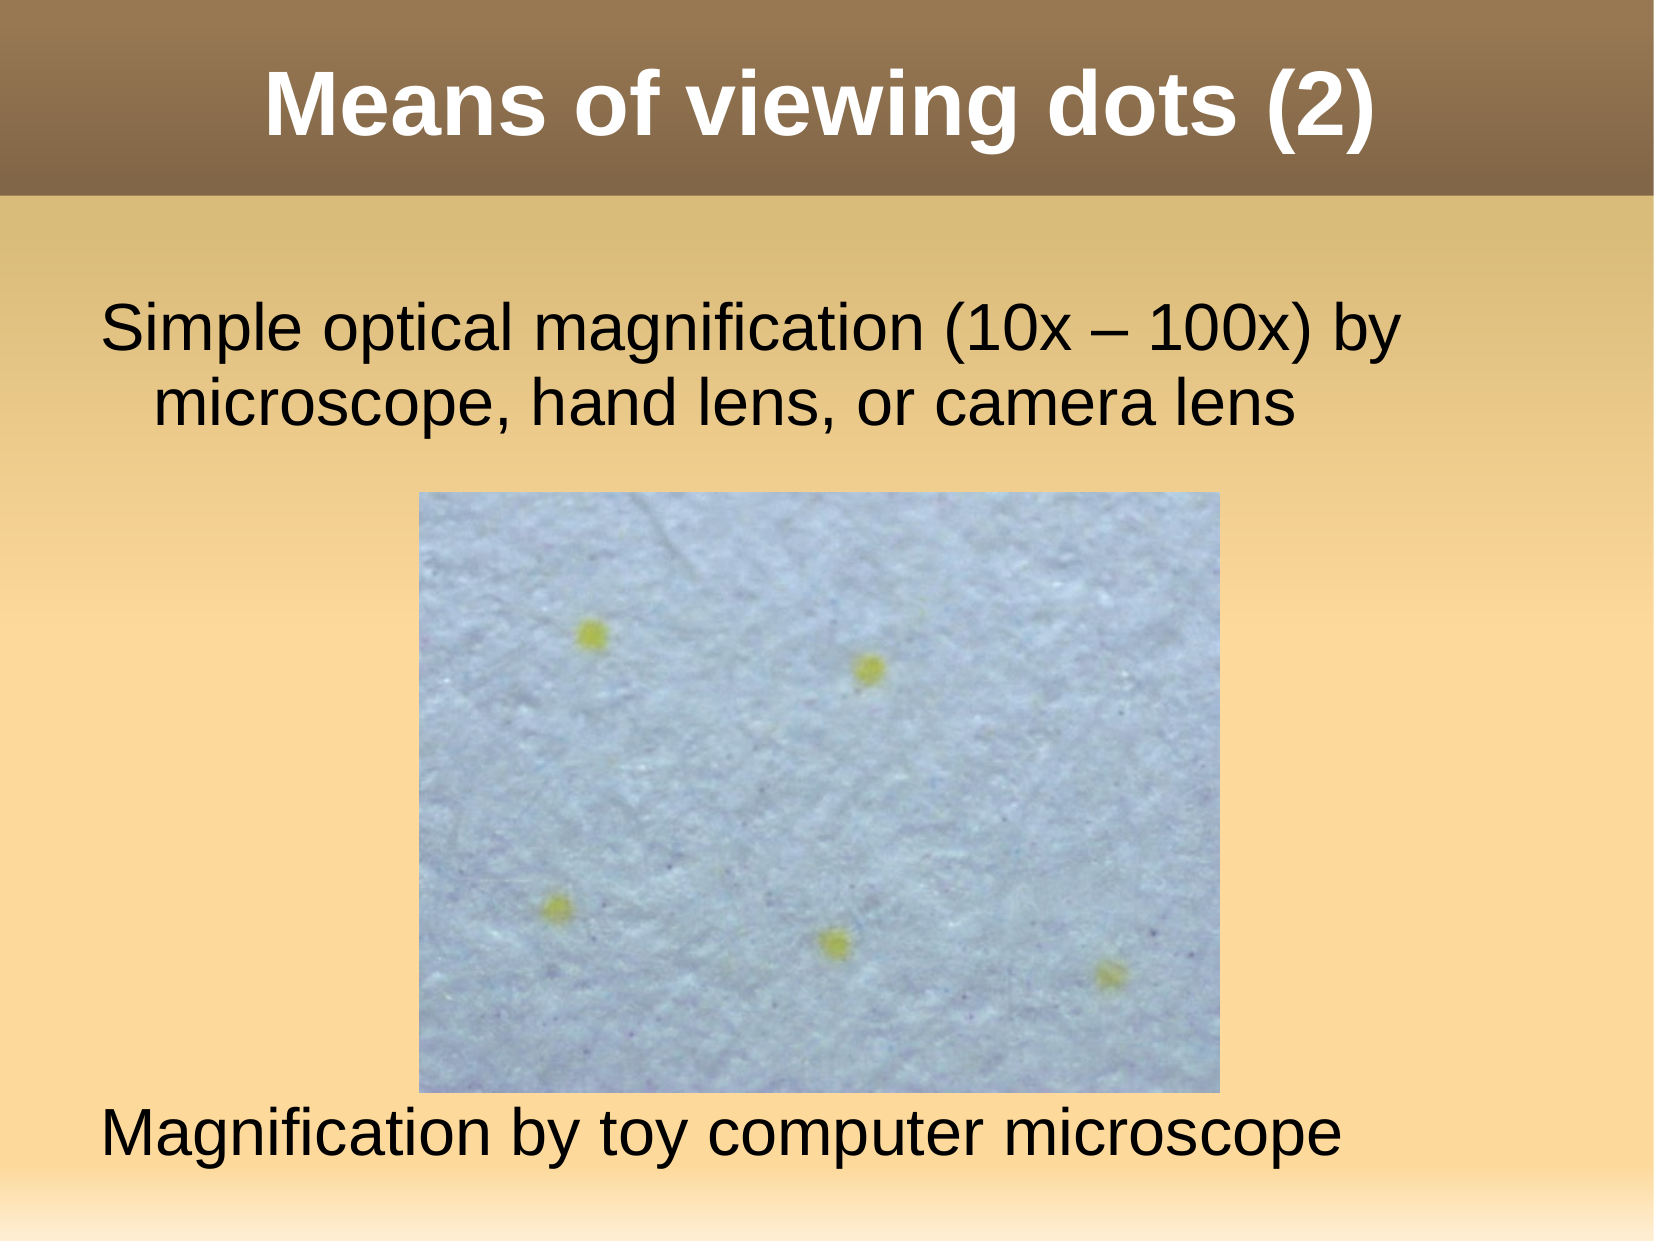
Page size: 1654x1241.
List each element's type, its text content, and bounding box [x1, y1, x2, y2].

title Means of viewing dots (2) [76, 0, 1565, 208]
list Simple optical magnification (10x – 100x) by microscope, hand lens, or camera lens Magnification by toy computer microscope [82, 290, 1571, 1197]
picture [0, 0, 1654, 1241]
